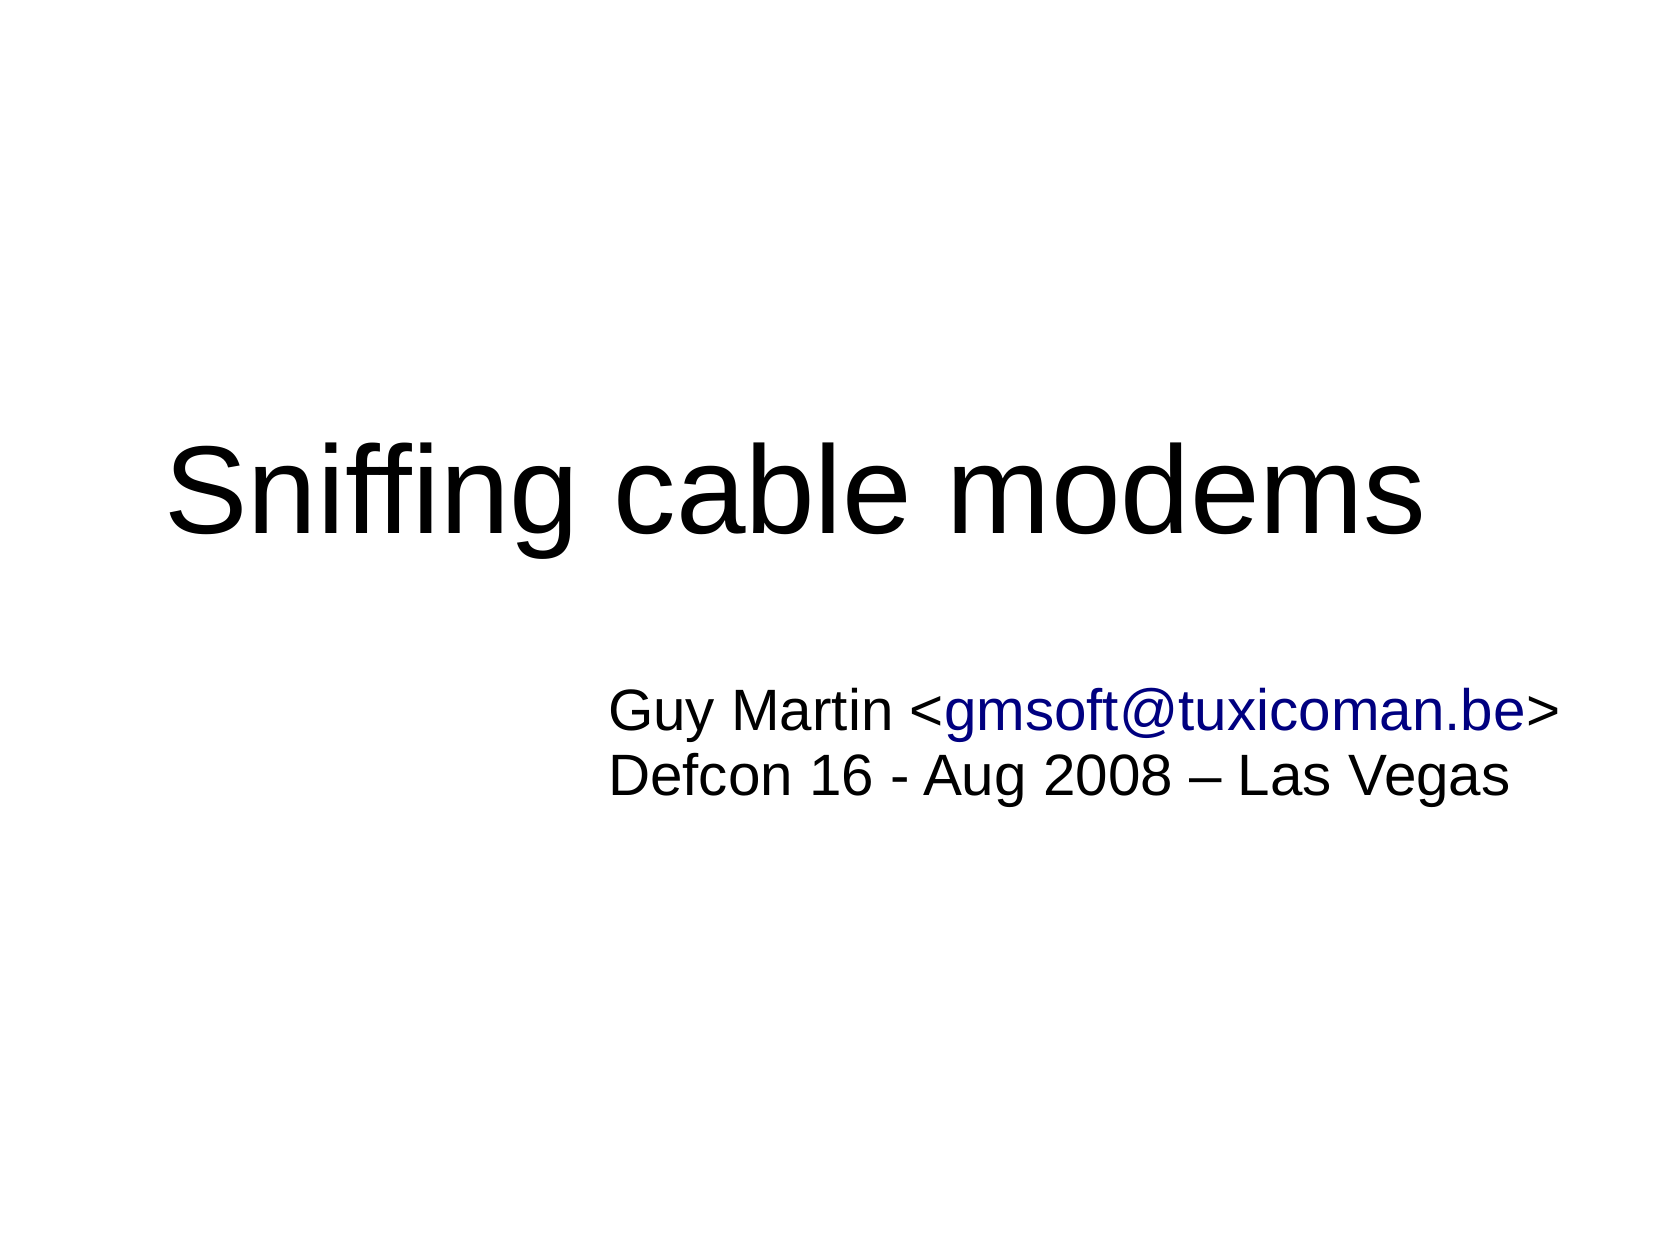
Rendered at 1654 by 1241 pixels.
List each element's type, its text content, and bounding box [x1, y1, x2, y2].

text_box Sniffing cable modems [150, 412, 1463, 568]
text_box Guy Martin <gmsoft@tuxicoman.be> Defcon 16 - Aug 2008 – Las Vegas [593, 670, 1576, 816]
